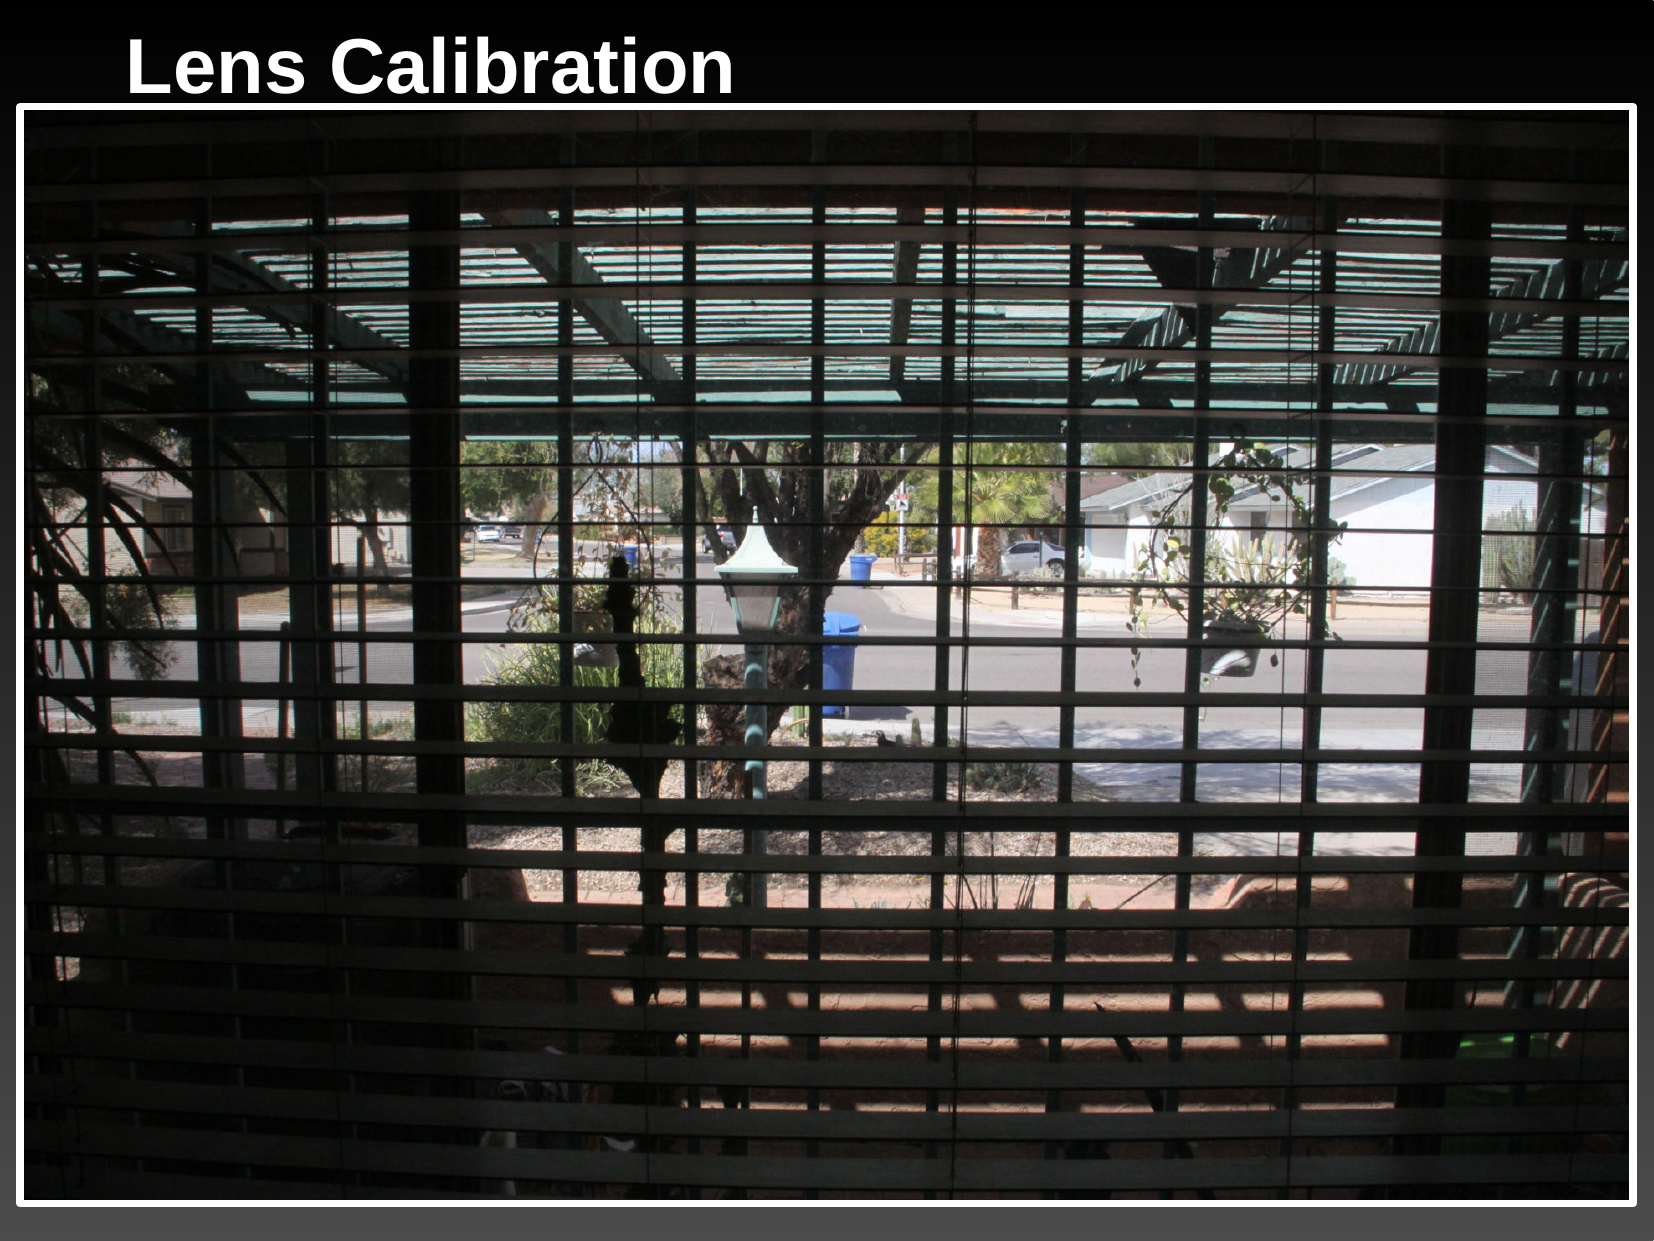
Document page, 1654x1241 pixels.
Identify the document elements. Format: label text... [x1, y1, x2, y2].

picture [23, 110, 1630, 1200]
title Lens Calibration [125, 8, 1538, 103]
